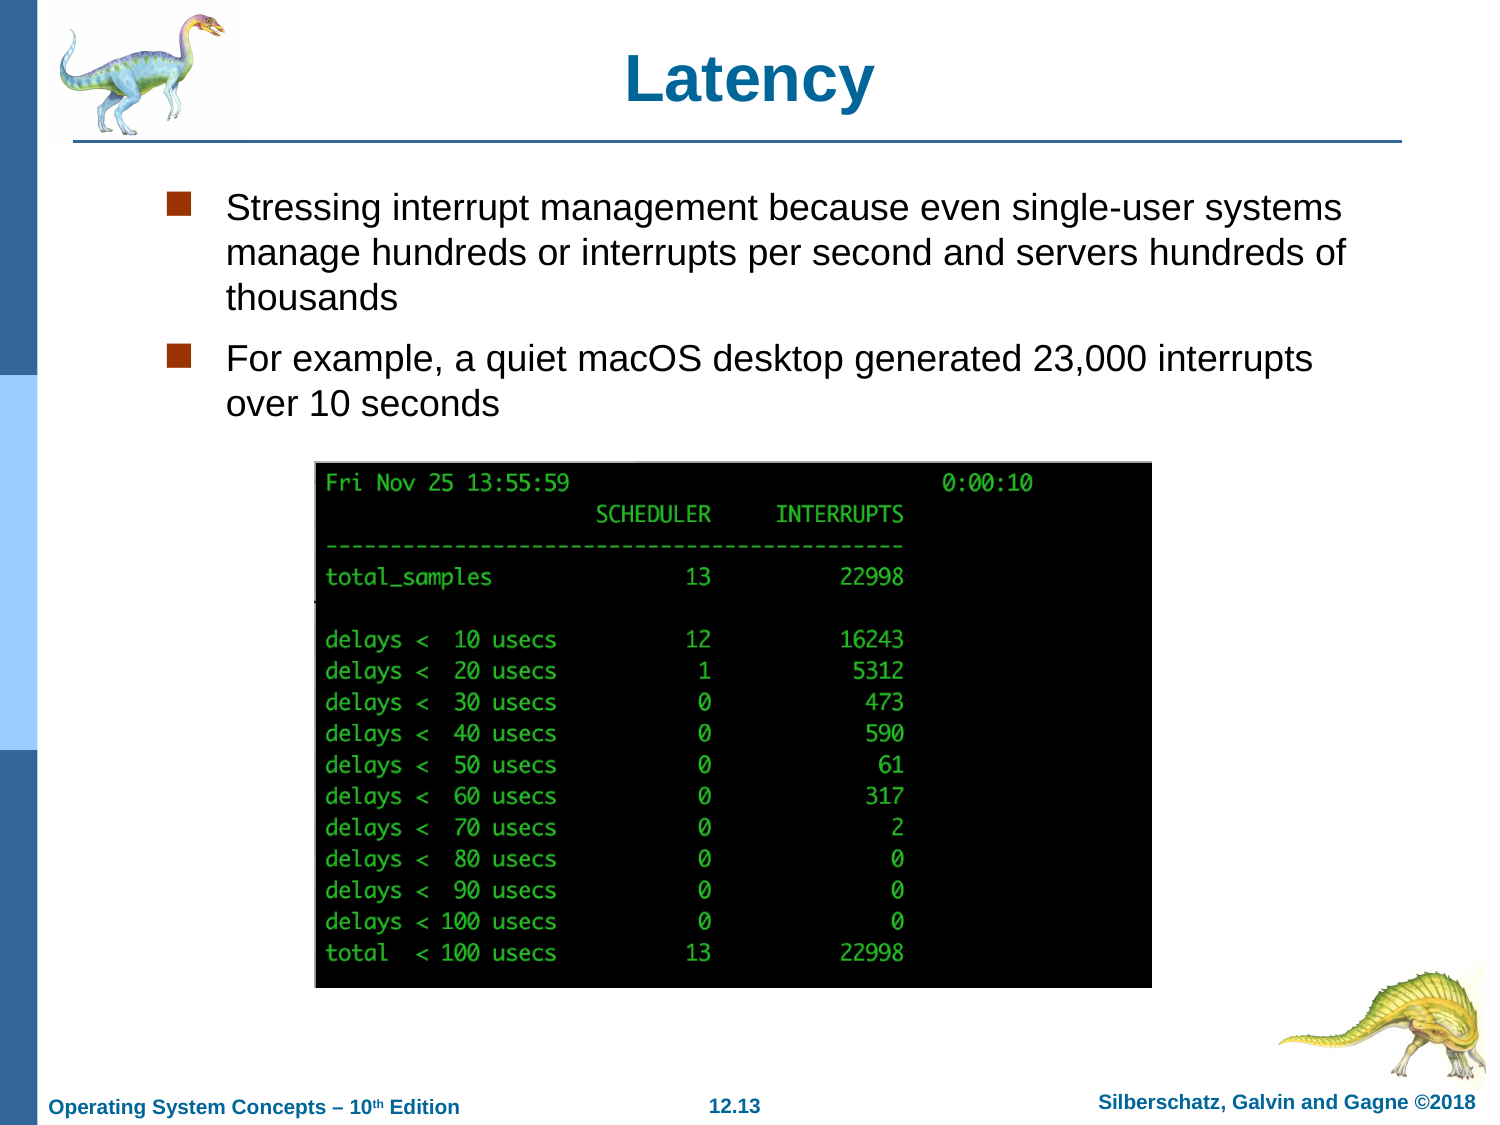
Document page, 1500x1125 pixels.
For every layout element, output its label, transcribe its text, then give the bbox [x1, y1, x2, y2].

picture [1415, 1094, 1423, 1099]
picture [1275, 959, 1486, 1090]
list Stressing interrupt management because even single-user systems manage hundreds or interrupts per second and servers hundreds of thousands For example, a quiet macOS desktop generated 23,000 interrupts over 10 seconds [154, 175, 1411, 988]
picture [314, 461, 1152, 988]
title Latency [75, 27, 1426, 123]
picture [46, 0, 243, 149]
